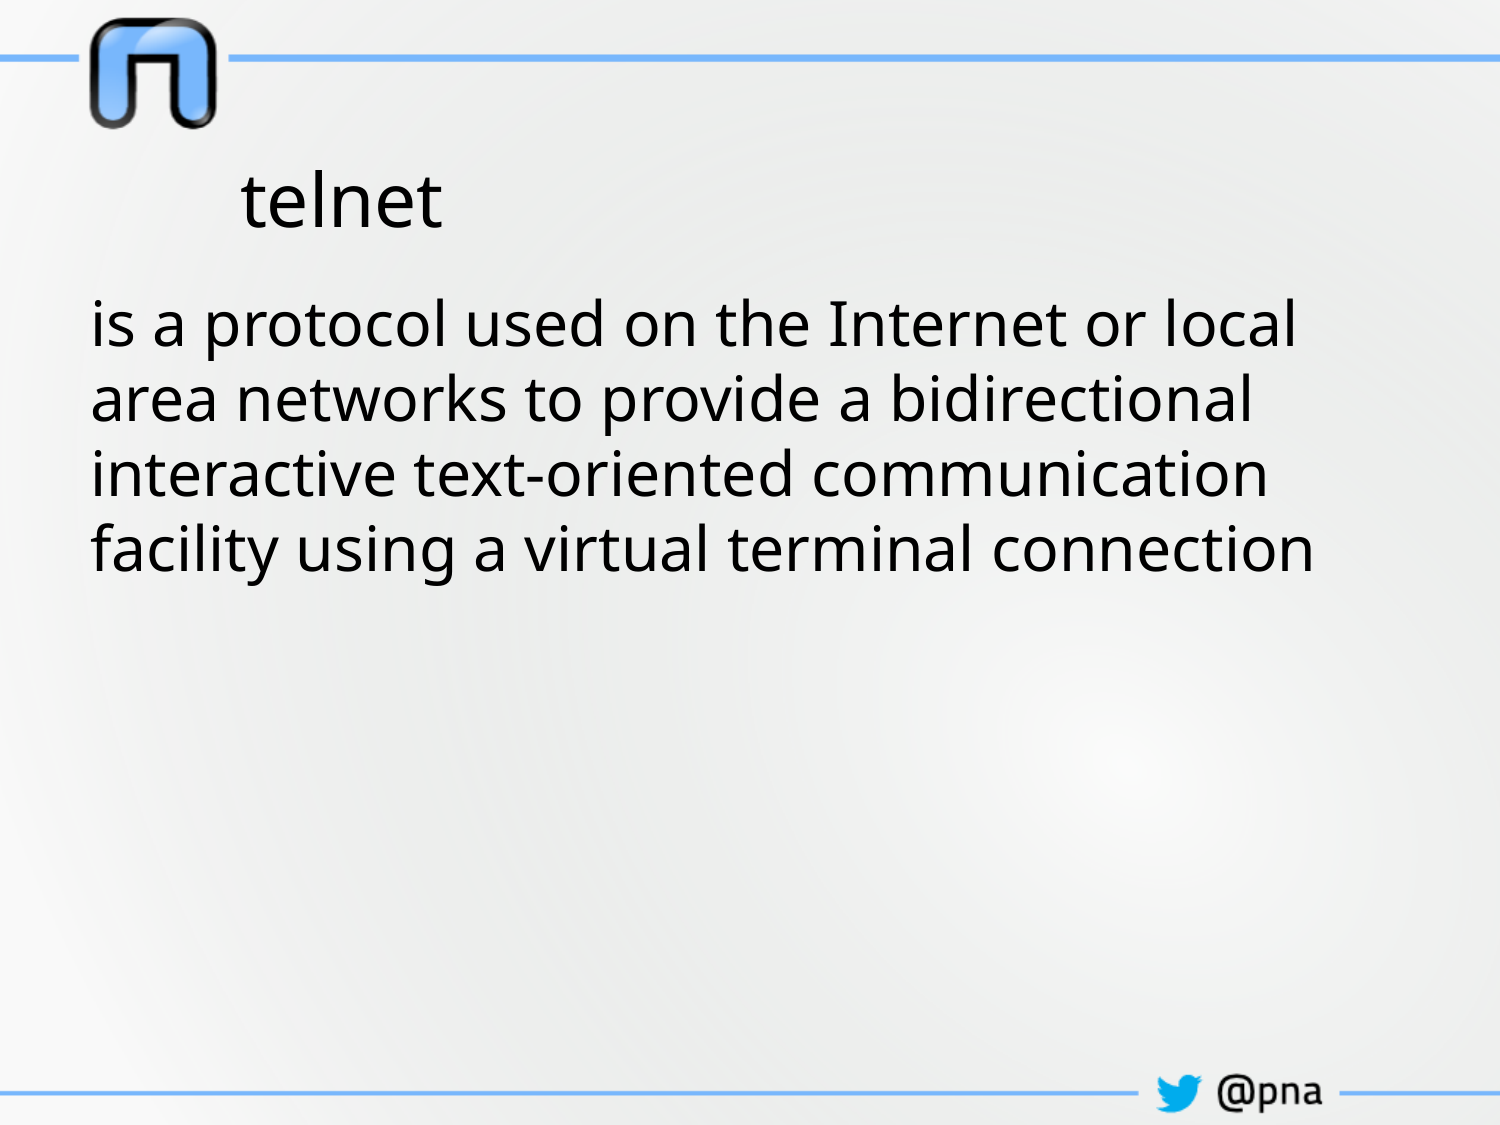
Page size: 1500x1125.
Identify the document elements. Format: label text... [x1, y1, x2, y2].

title telnet [225, 70, 1469, 258]
picture [0, 0, 1500, 1125]
list is a protocol used on the Internet or local area networks to provide a bidirectional interactive text-oriented communication facility using a virtual terminal connection [75, 269, 1425, 1063]
